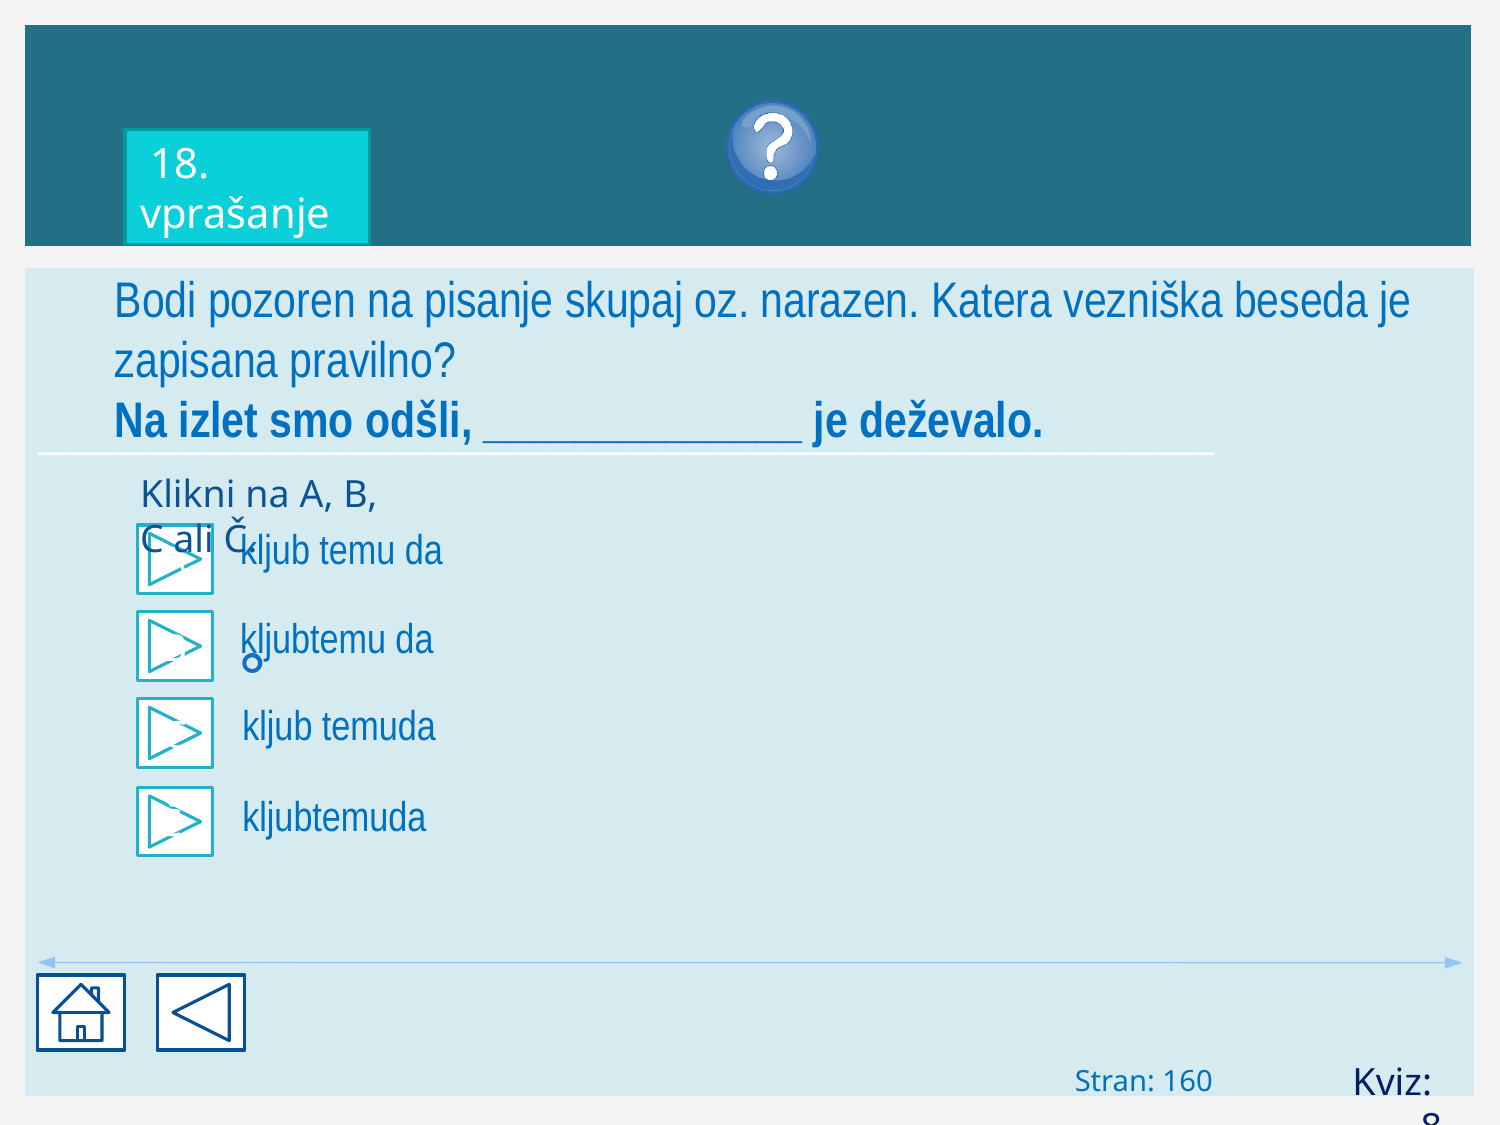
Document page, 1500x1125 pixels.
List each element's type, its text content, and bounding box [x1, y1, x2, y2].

text_box kljubtemu da [224, 604, 1350, 670]
text_box kljub temuda [227, 691, 1353, 758]
text_box Bodi pozoren na pisanje skupaj oz. narazen. Katera vezniška beseda je zapisana pravilno? Na izlet smo odšli, ______________ je deževalo. [99, 259, 1438, 404]
text_box [1426, 1116, 1435, 1124]
text_box A [137, 524, 213, 594]
text_box B [137, 611, 213, 681]
text_box Kviz: 8 [1337, 1050, 1475, 1111]
text_box kljub temu da [225, 515, 1351, 581]
picture [725, 100, 819, 194]
text_box Stran: 160 [975, 1055, 1313, 1106]
text_box C [137, 698, 213, 768]
text_box Klikni na A, B, C ali Č. [125, 466, 413, 524]
text_box [0, 0, 1500, 1125]
text_box ____________________________________________________________________________ [22, 404, 1488, 466]
text_box 18. vprašanje [125, 129, 370, 195]
text_box kljubtemuda [227, 781, 1353, 848]
text_box Č. [137, 787, 213, 856]
